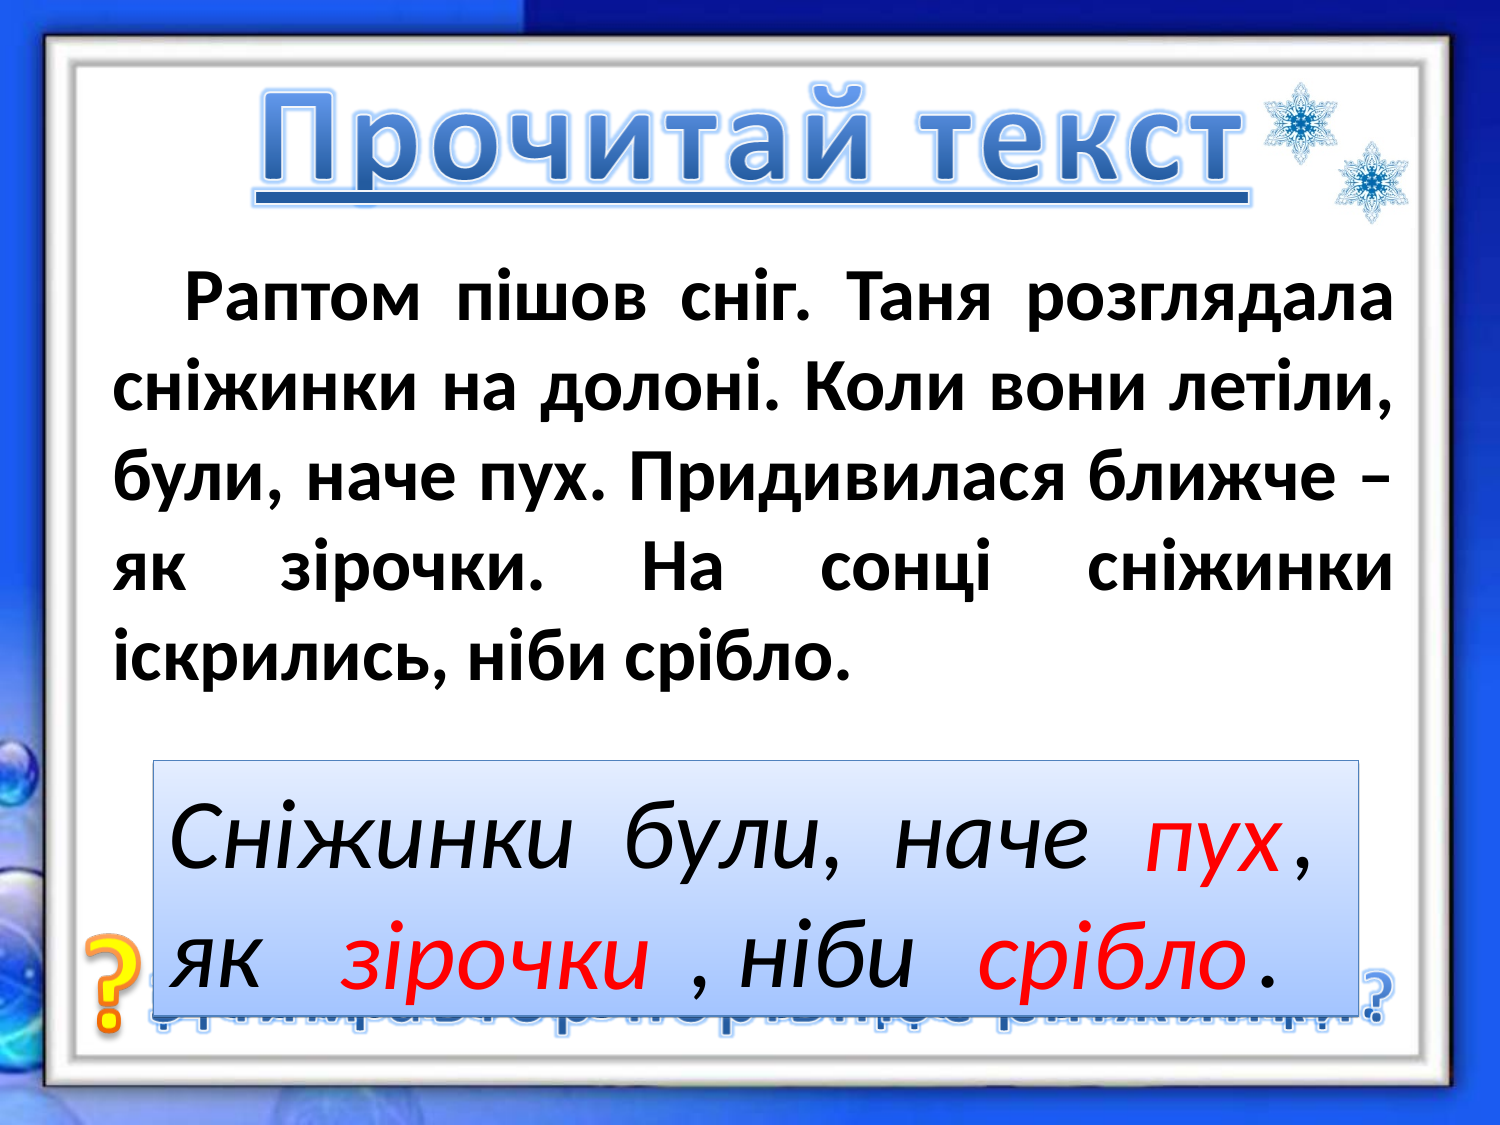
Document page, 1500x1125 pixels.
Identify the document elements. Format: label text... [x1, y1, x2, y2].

picture [0, 0, 1500, 1125]
text_box зірочки [324, 881, 668, 1017]
text_box пух [1127, 763, 1298, 899]
list Раптом пішов сніг. Таня розглядала сніжинки на долоні. Коли вони летіли, були, наче пух. Придивилася ближче – як зірочки. На сонці сніжинки іскрились, ніби срібло. [41, 148, 1412, 892]
text_box срібло [962, 881, 1264, 1017]
text_box Сніжинки були, наче , як , ніби . [153, 760, 1359, 1016]
